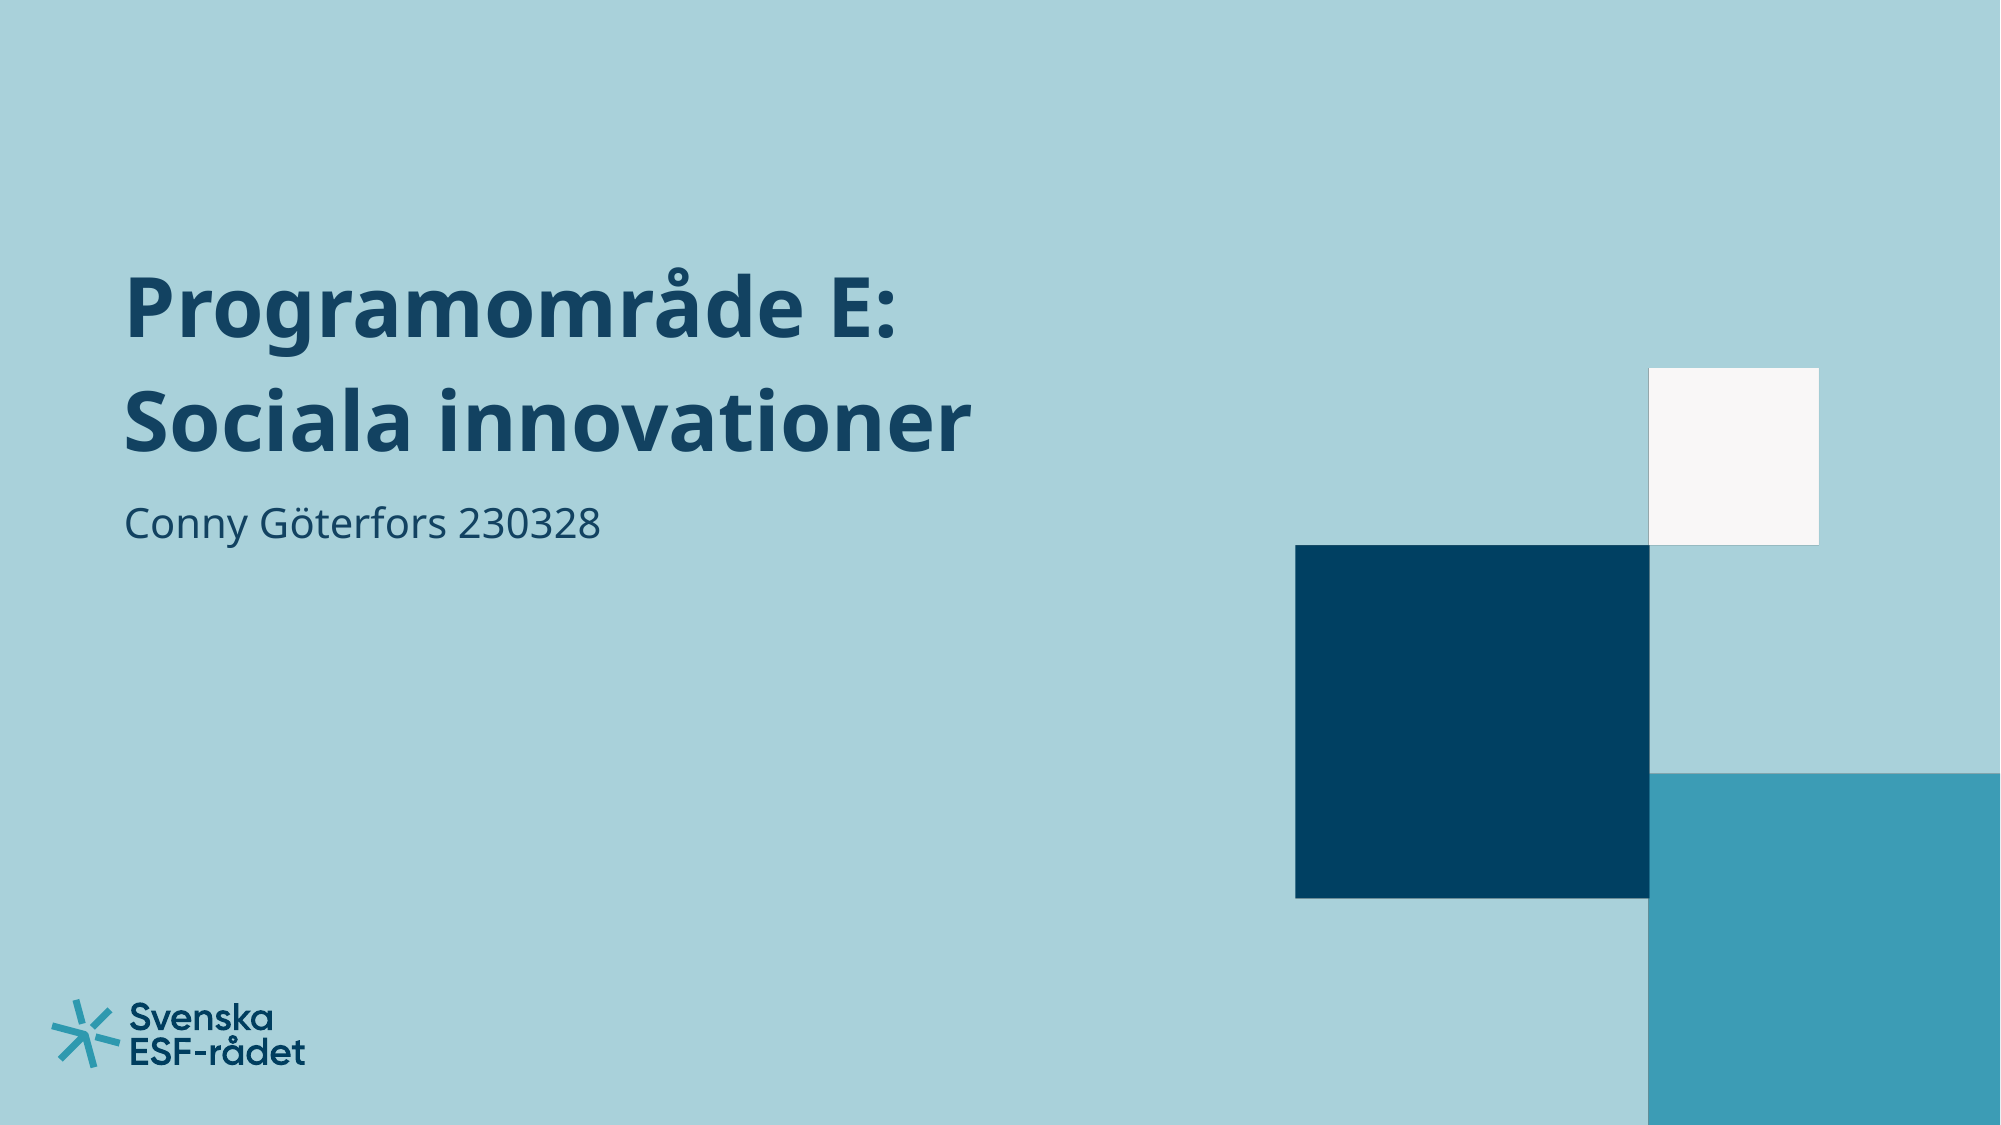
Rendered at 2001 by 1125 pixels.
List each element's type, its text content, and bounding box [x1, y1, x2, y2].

title Programområde E: Sociala innovationer [108, 211, 1178, 484]
subtitle Conny Göterfors 230328 [108, 485, 1178, 639]
